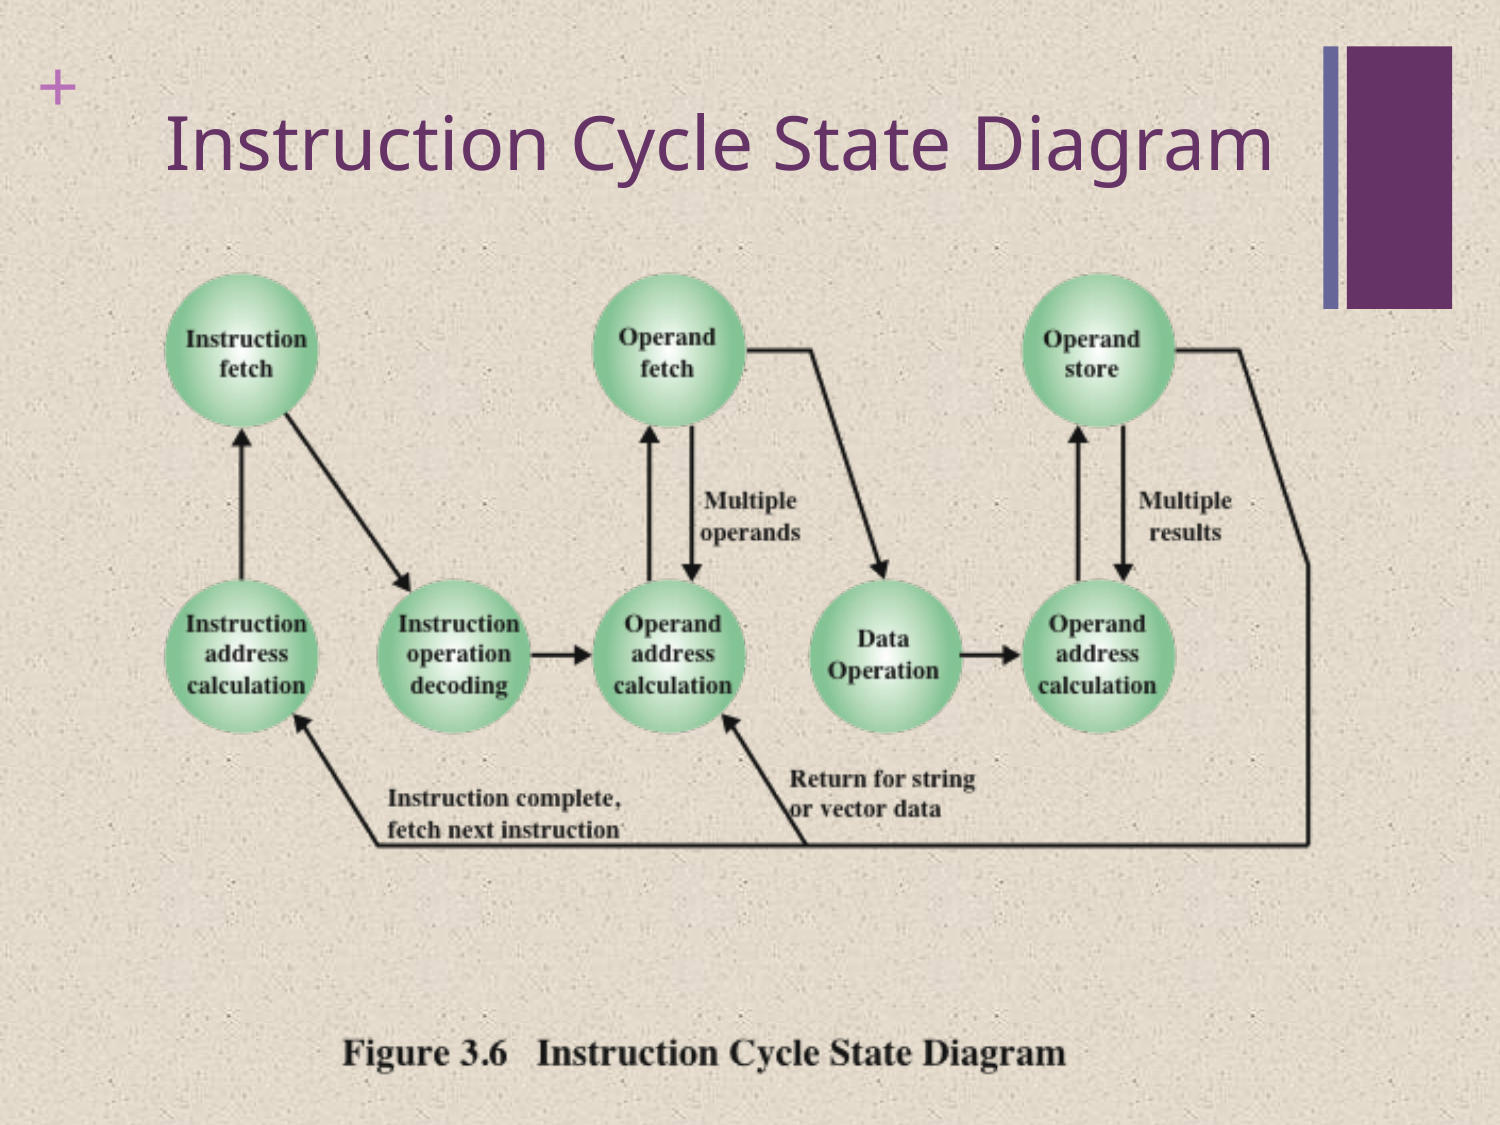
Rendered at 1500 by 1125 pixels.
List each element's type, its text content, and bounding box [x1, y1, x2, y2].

title Instruction Cycle State Diagram [150, 87, 1390, 207]
picture [0, 0, 1500, 1125]
